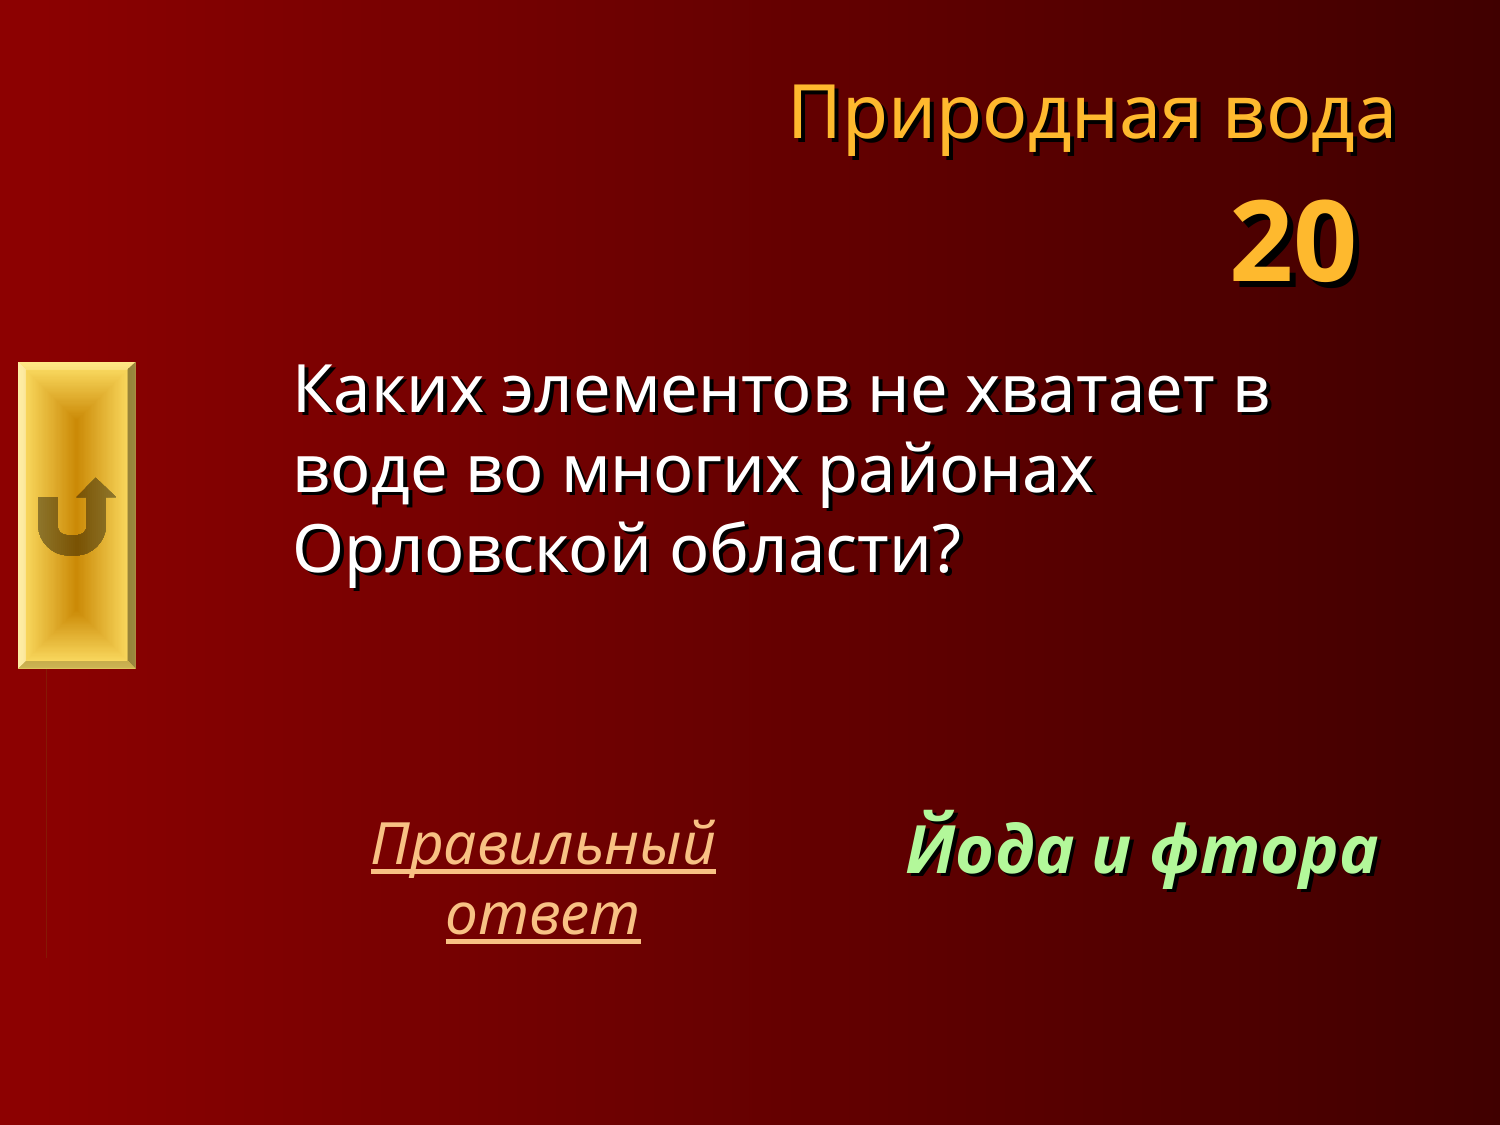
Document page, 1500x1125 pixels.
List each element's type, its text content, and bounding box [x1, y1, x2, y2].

title Природная вода [750, 54, 1436, 161]
subtitle Каких элементов не хватает в воде во многих районах Орловской области? [277, 337, 1447, 764]
text_box Правильный ответ [253, 798, 833, 882]
text_box Йода и фтора [253, 798, 1412, 1094]
text_box 60 [17, 361, 26, 669]
text_box [19, 361, 136, 669]
text_box 20 [1163, 160, 1424, 291]
